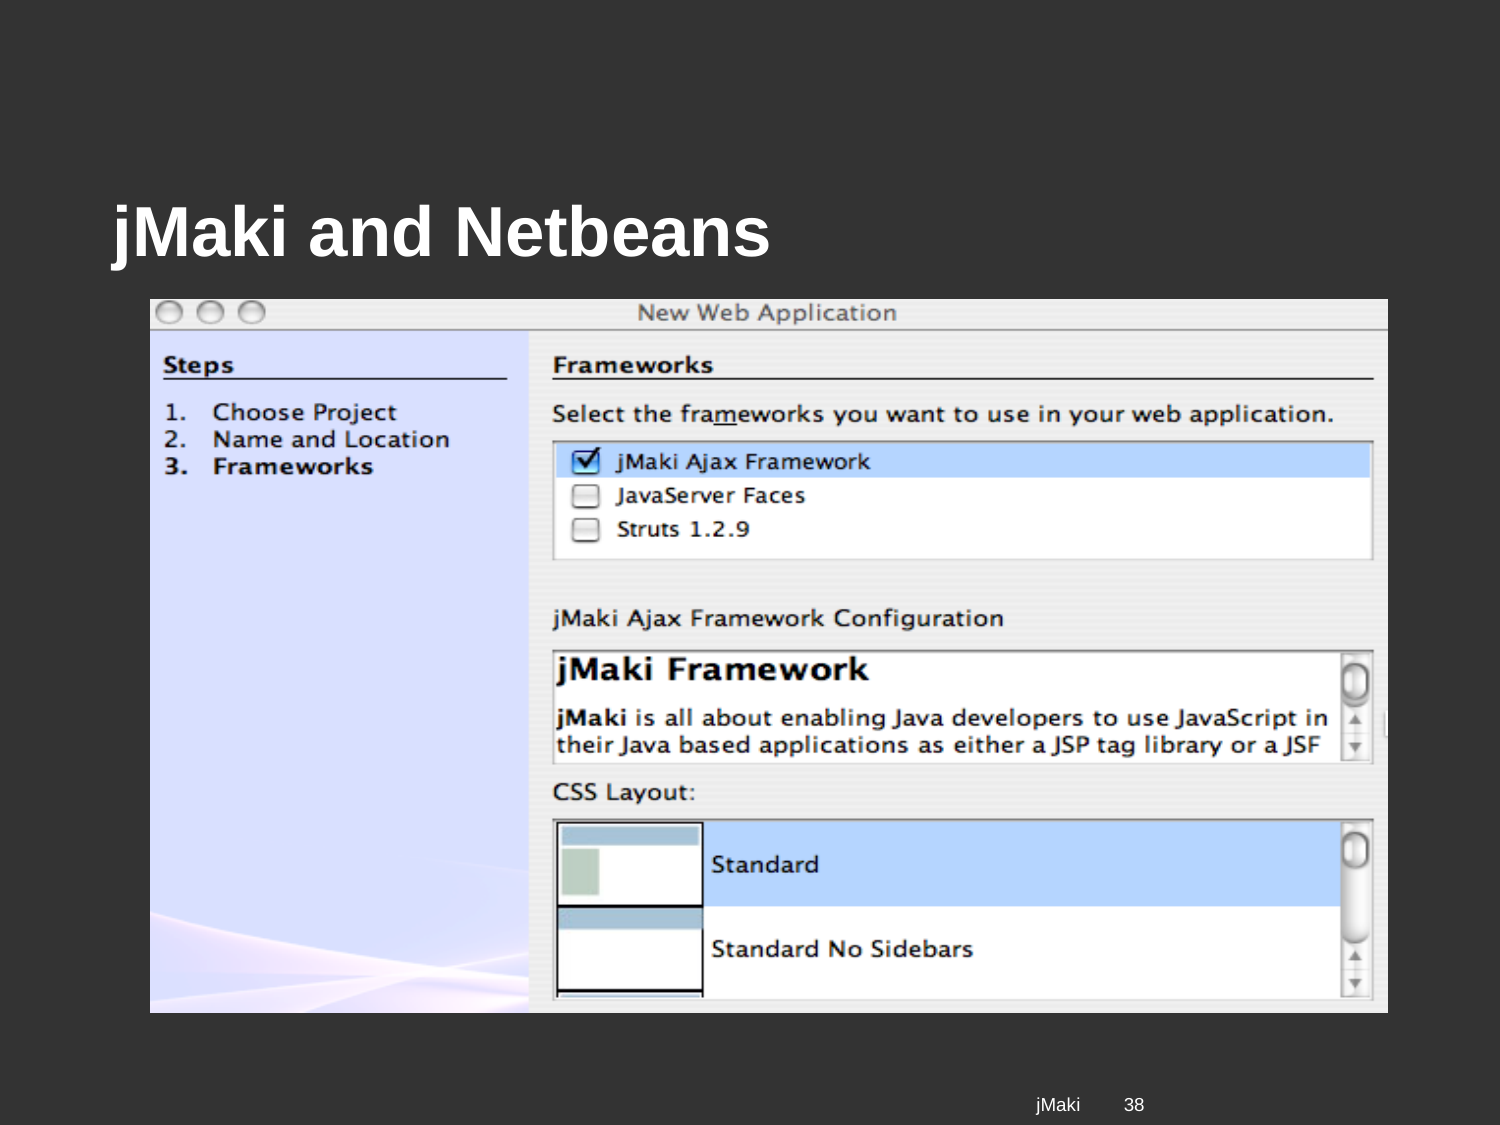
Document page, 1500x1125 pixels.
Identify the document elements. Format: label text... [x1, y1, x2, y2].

title jMaki and Netbeans [112, 119, 1417, 271]
picture [150, 299, 1388, 1013]
